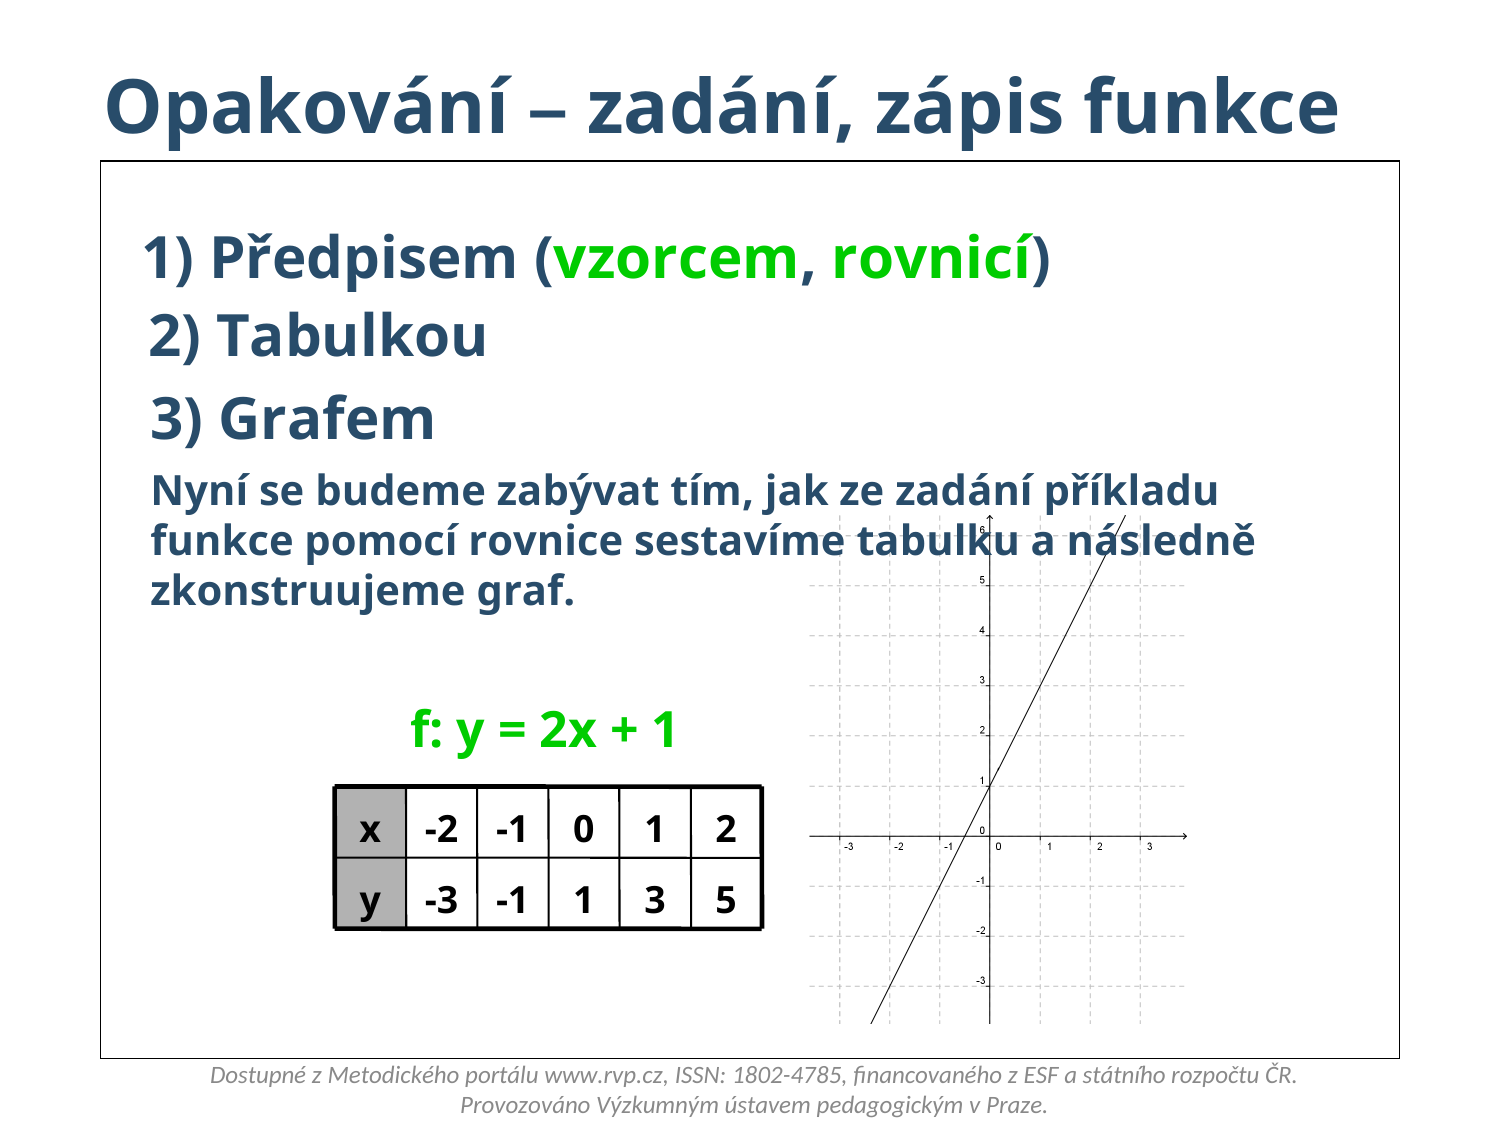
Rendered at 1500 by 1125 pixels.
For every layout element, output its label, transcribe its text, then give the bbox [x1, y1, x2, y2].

text_box x [337, 789, 405, 856]
text_box 1 [550, 859, 618, 926]
text_box 2 [692, 790, 759, 856]
text_box 3) Grafem [135, 368, 1376, 464]
picture [809, 587, 1187, 1024]
text_box y [338, 859, 405, 926]
title Opakování – zadání, zápis funkce [88, 39, 1414, 190]
text_box [100, 190, 1400, 1059]
text_box Nyní se budeme zabývat tím, jak ze zadání příkladu funkce pomocí rovnice sestavíme tabulku a následně zkonstruujeme graf. [135, 491, 1376, 587]
text_box 0 [550, 789, 618, 856]
text_box -3 [408, 859, 476, 926]
text_box f: y = 2x + 1 [395, 680, 774, 775]
text_box 1) Předpisem (vzorcem, rovnicí)‏ [126, 207, 1367, 303]
text_box 5 [693, 859, 759, 926]
text_box 1 [621, 789, 689, 856]
text_box -1 [479, 789, 547, 856]
text_box -2 [408, 789, 476, 856]
text_box -1 [479, 859, 547, 926]
text_box 2) Tabulkou [133, 285, 1374, 381]
text_box 3 [621, 859, 690, 926]
